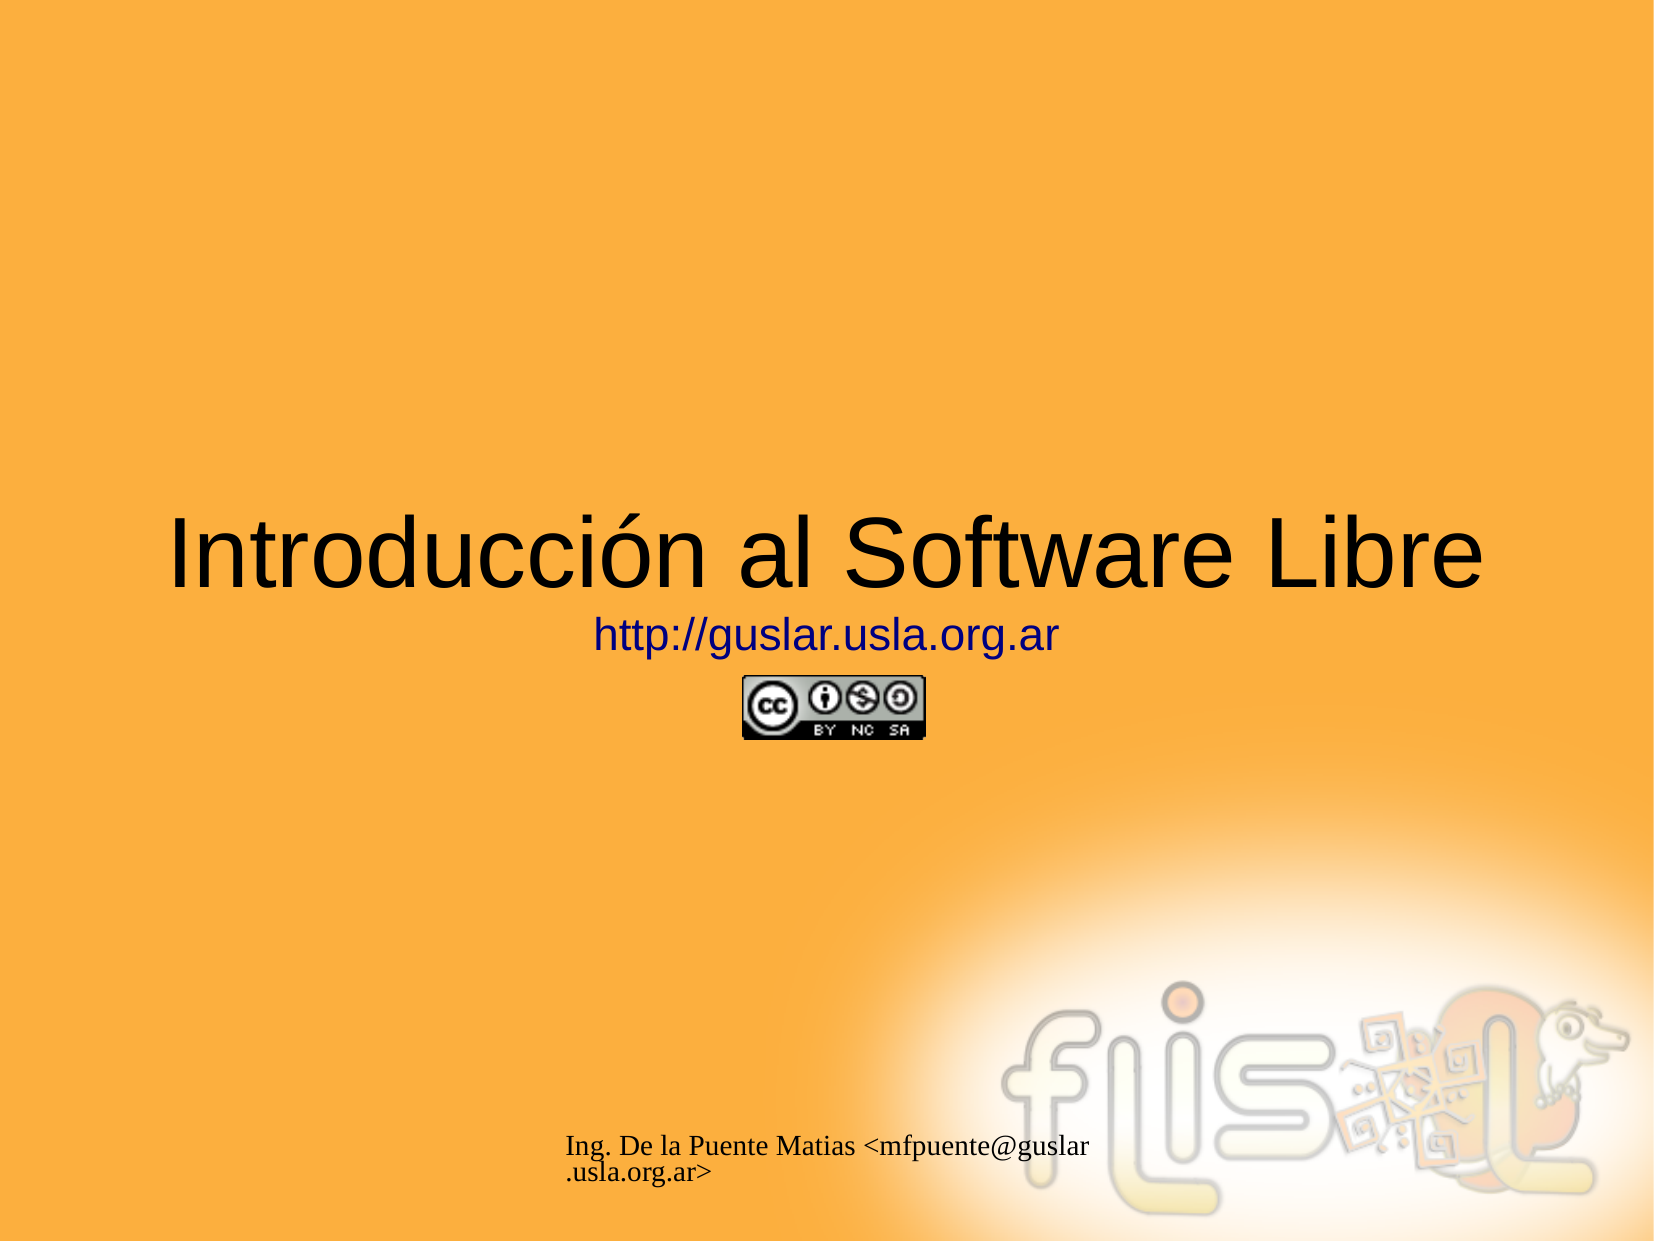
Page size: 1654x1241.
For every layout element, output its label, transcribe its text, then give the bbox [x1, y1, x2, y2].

picture [0, 0, 1654, 1241]
subtitle Introducción al Software Libre http://guslar.usla.org.ar [82, 56, 1571, 1102]
